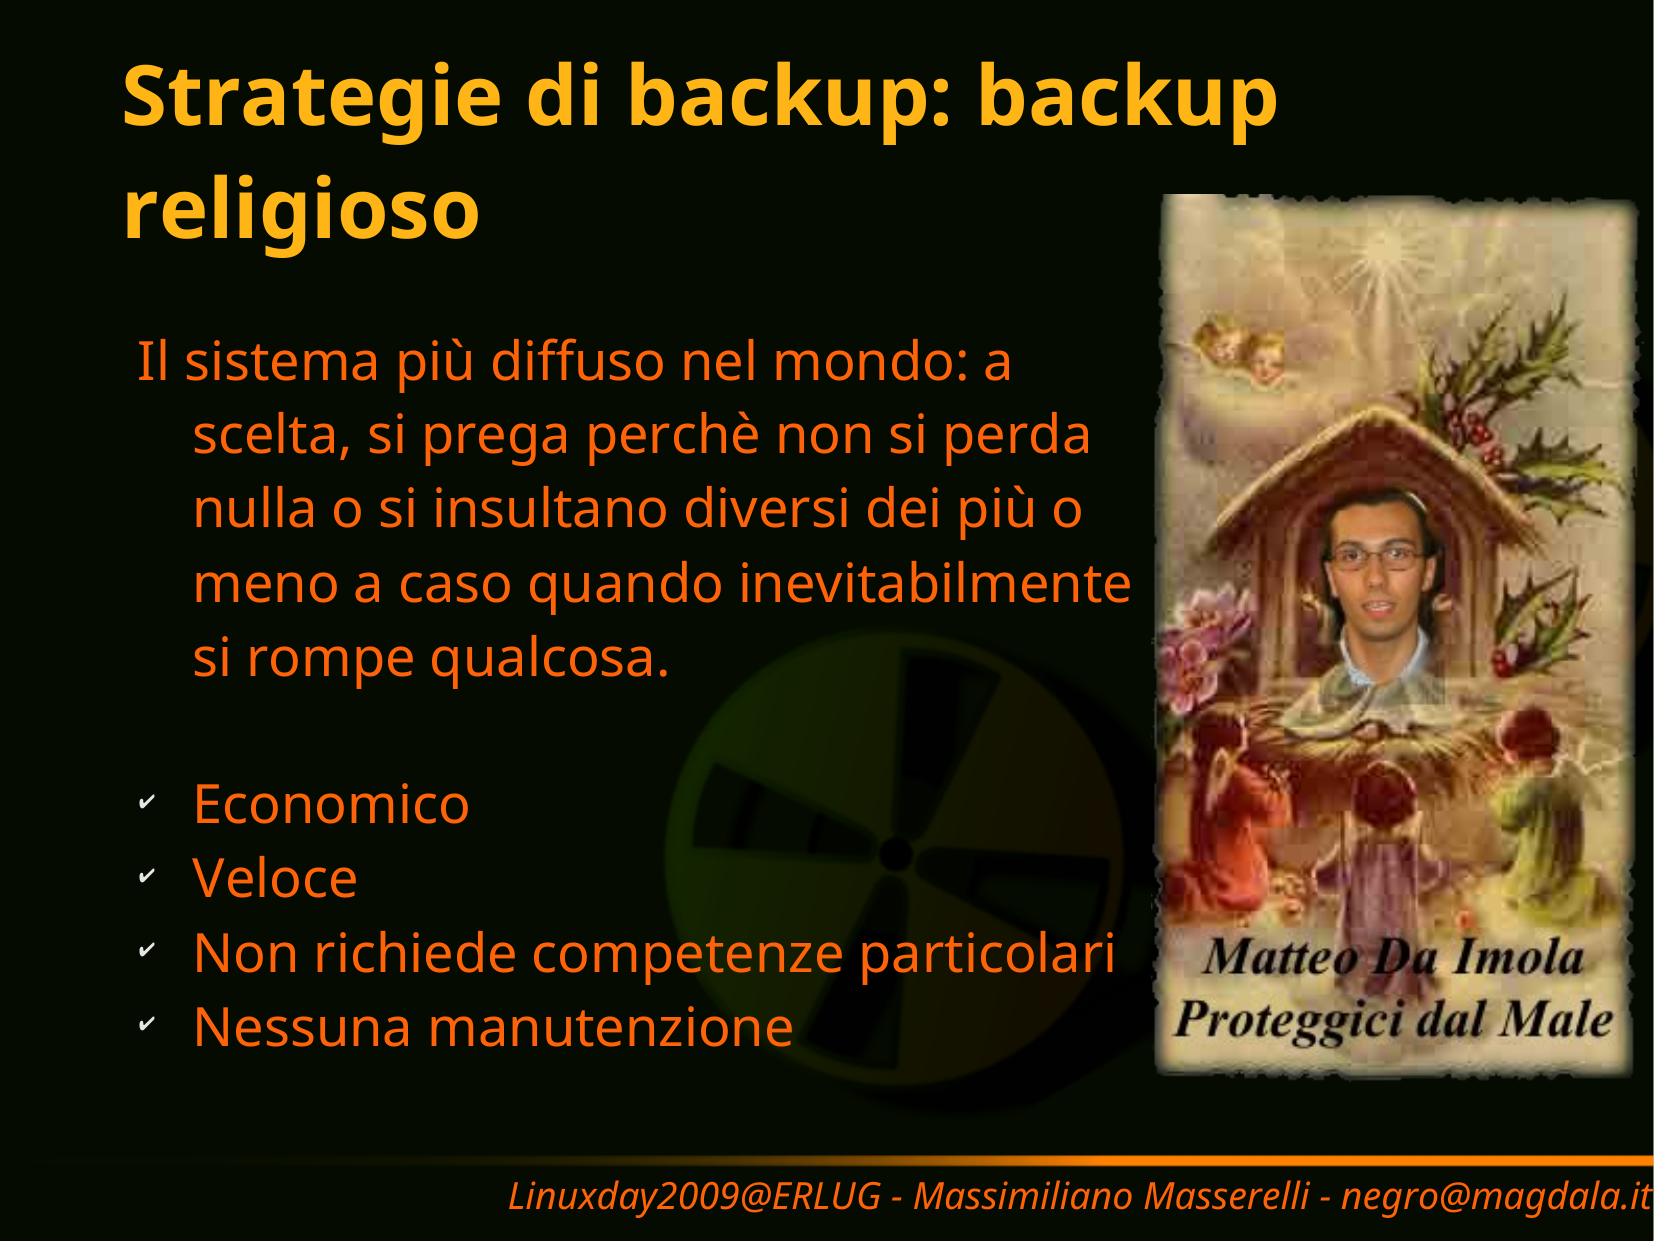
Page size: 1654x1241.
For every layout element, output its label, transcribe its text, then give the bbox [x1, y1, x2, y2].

list Il sistema più diffuso nel mondo: a scelta, si prega perchè non si perda nulla o si insultano diversi dei più o meno a caso quando inevitabilmente si rompe qualcosa. Economico Veloce Non richiede competenze particolari Nessuna manutenzione [121, 322, 1137, 1133]
title Strategie di backup: backup religioso [121, 41, 1534, 259]
picture [1151, 194, 1644, 1093]
